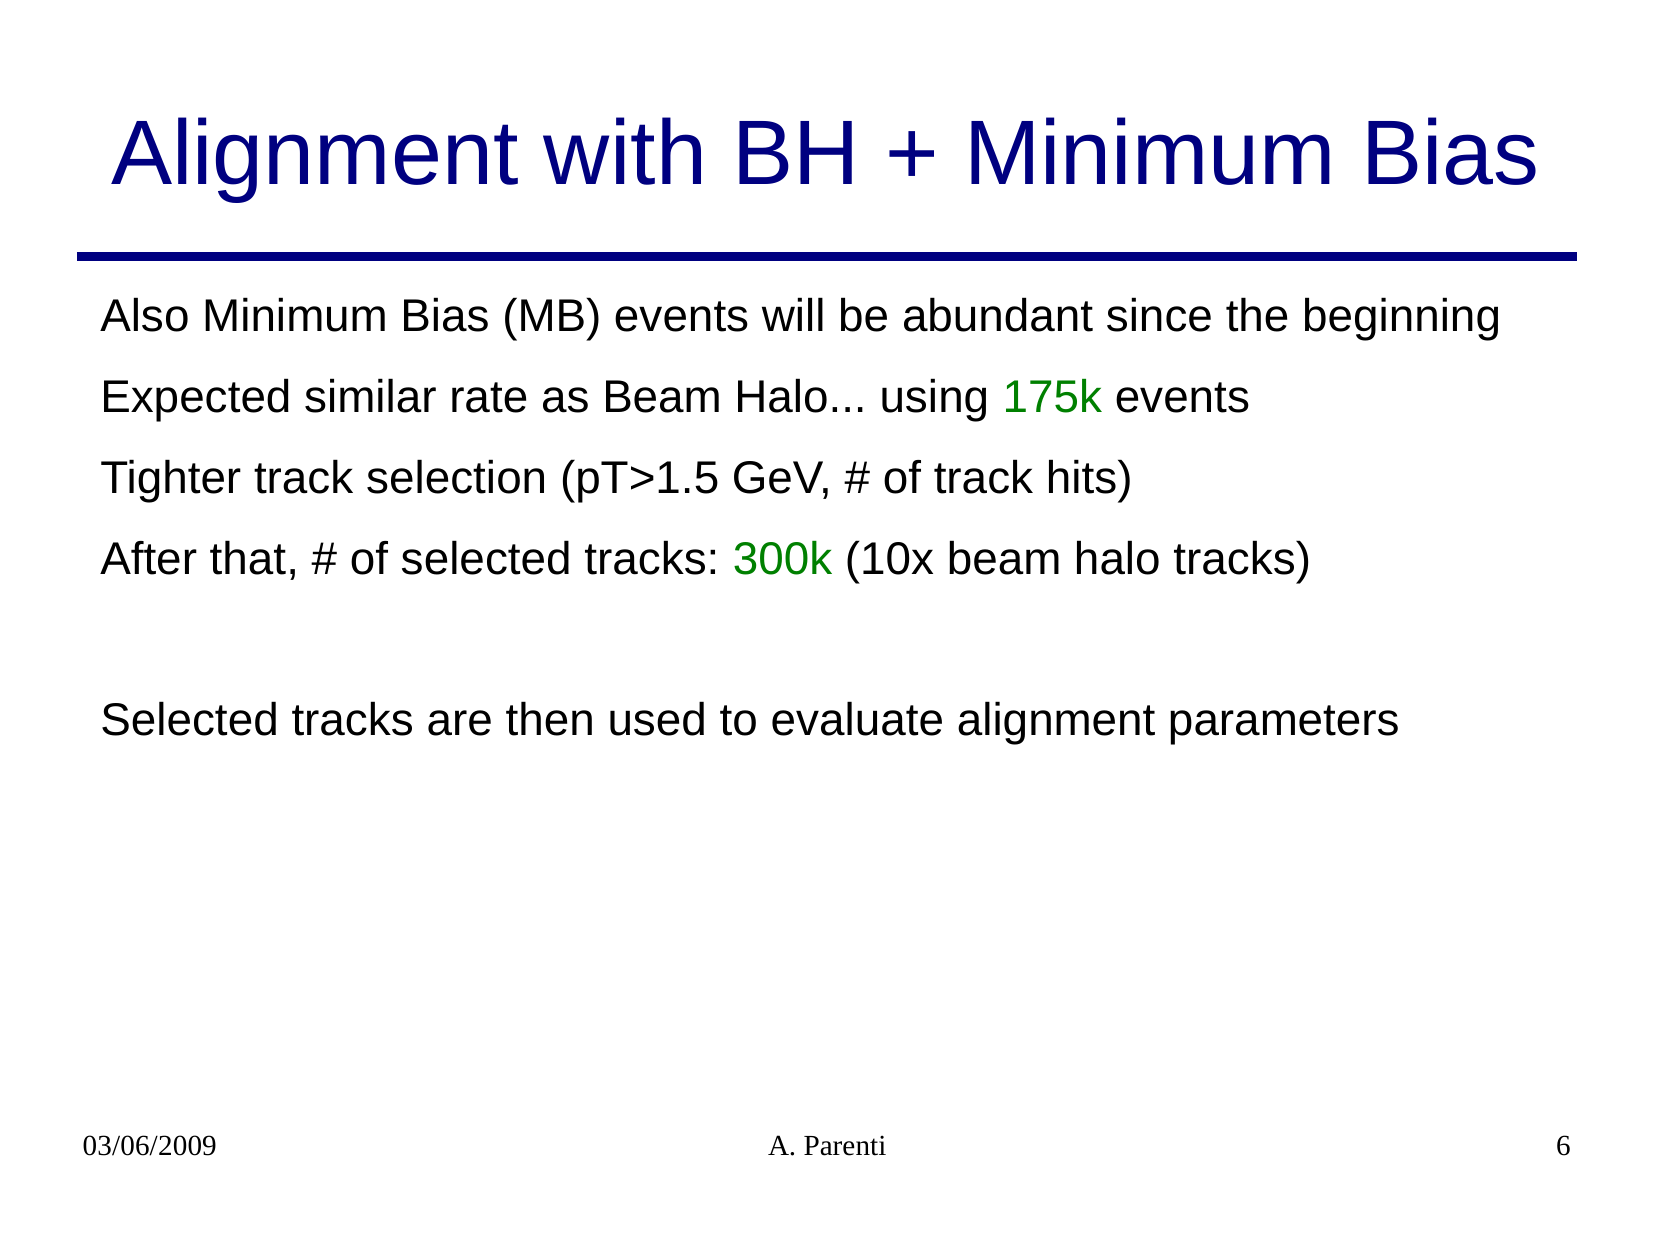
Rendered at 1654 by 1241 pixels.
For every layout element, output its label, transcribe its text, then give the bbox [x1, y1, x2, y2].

list Also Minimum Bias (MB) events will be abundant since the beginning Expected similar rate as Beam Halo... using 175k events Tighter track selection (pT>1.5 GeV, # of track hits) After that, # of selected tracks: 300k (10x beam halo tracks) Selected tracks are then used to evaluate alignment parameters [82, 290, 1571, 1094]
title Alignment with BH + Minimum Bias [82, 49, 1571, 257]
